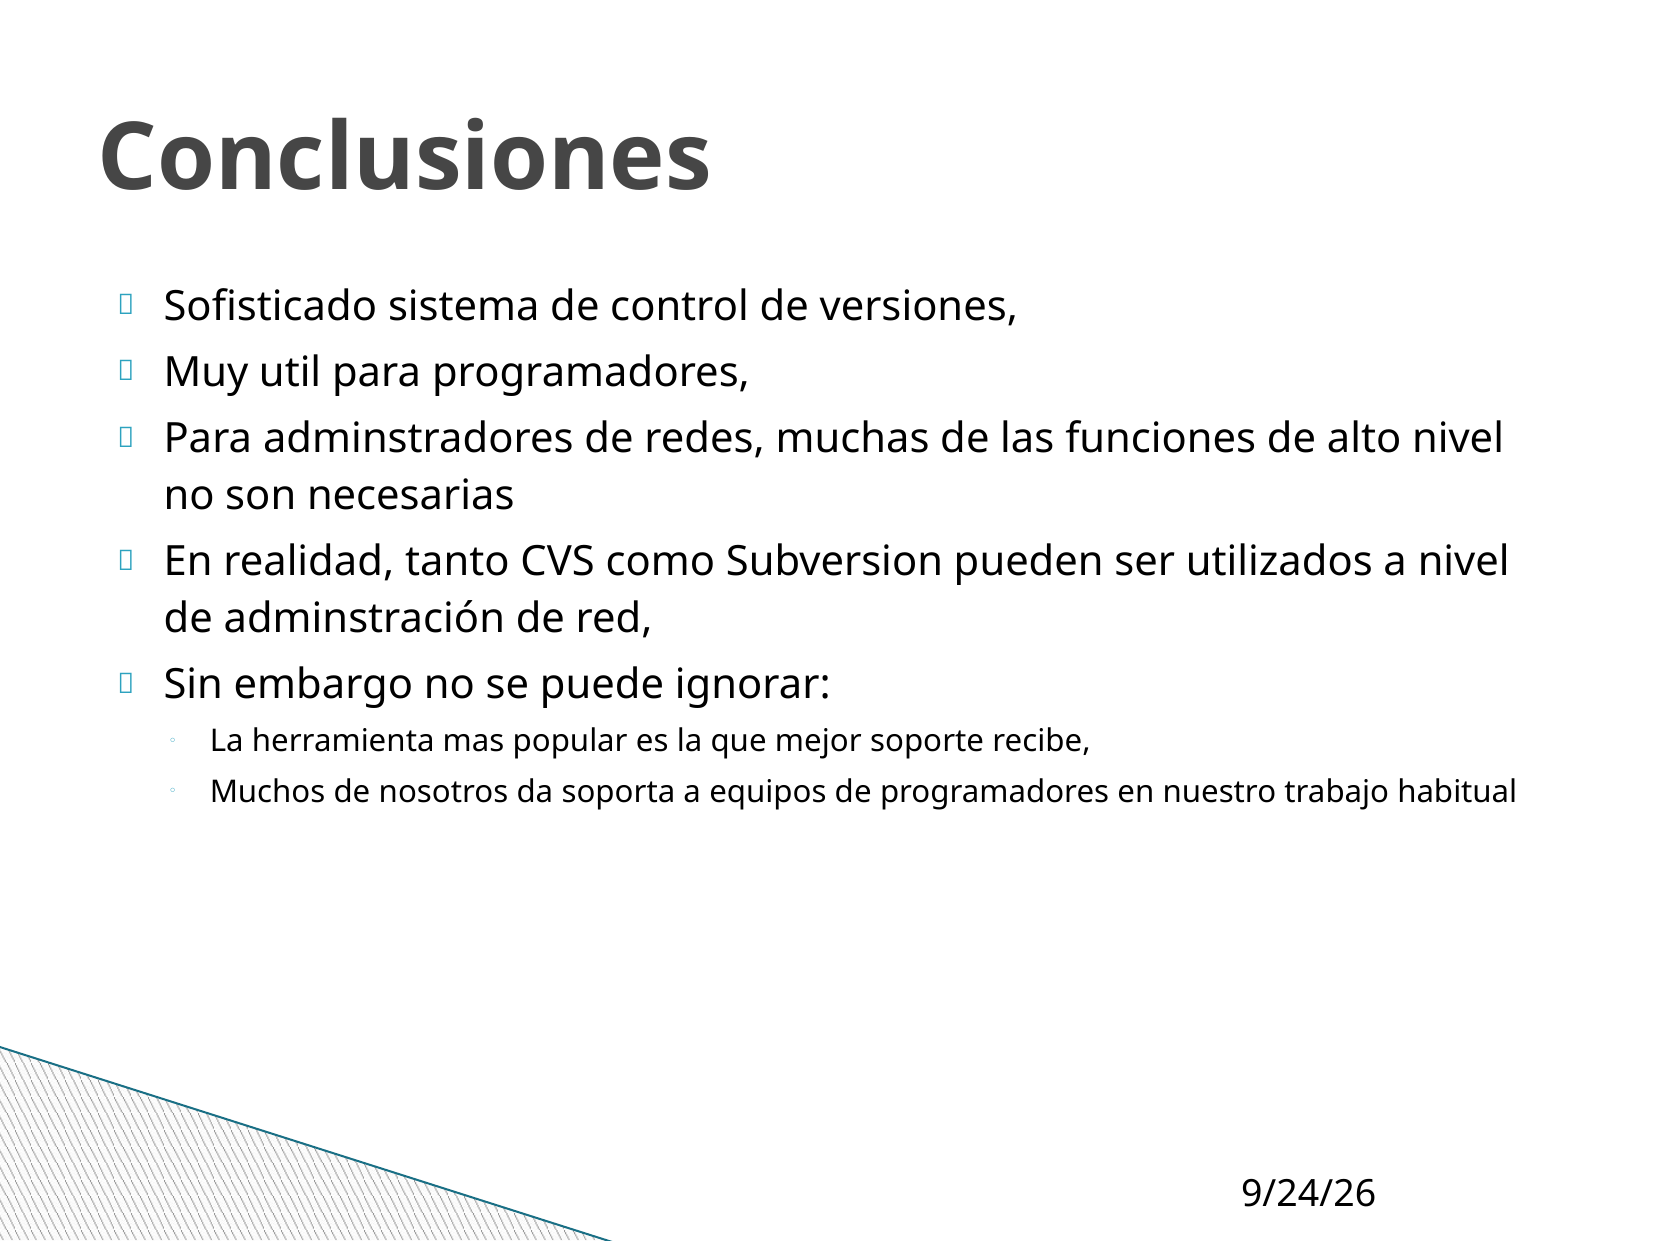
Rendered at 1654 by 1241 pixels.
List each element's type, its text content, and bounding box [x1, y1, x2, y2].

list Sofisticado sistema de control de versiones, Muy util para programadores, Para adminstradores de redes, muchas de las funciones de alto nivel no son necesarias En realidad, tanto CVS como Subversion pueden ser utilizados a nivel de adminstración de red, Sin embargo no se puede ignorar: La herramienta mas popular es la que mejor soporte recibe, Muchos de nosotros da soporta a equipos de programadores en nuestro trabajo habitual [82, 267, 1571, 1087]
picture [0, 1049, 602, 1241]
title Conclusiones [82, 49, 1571, 257]
